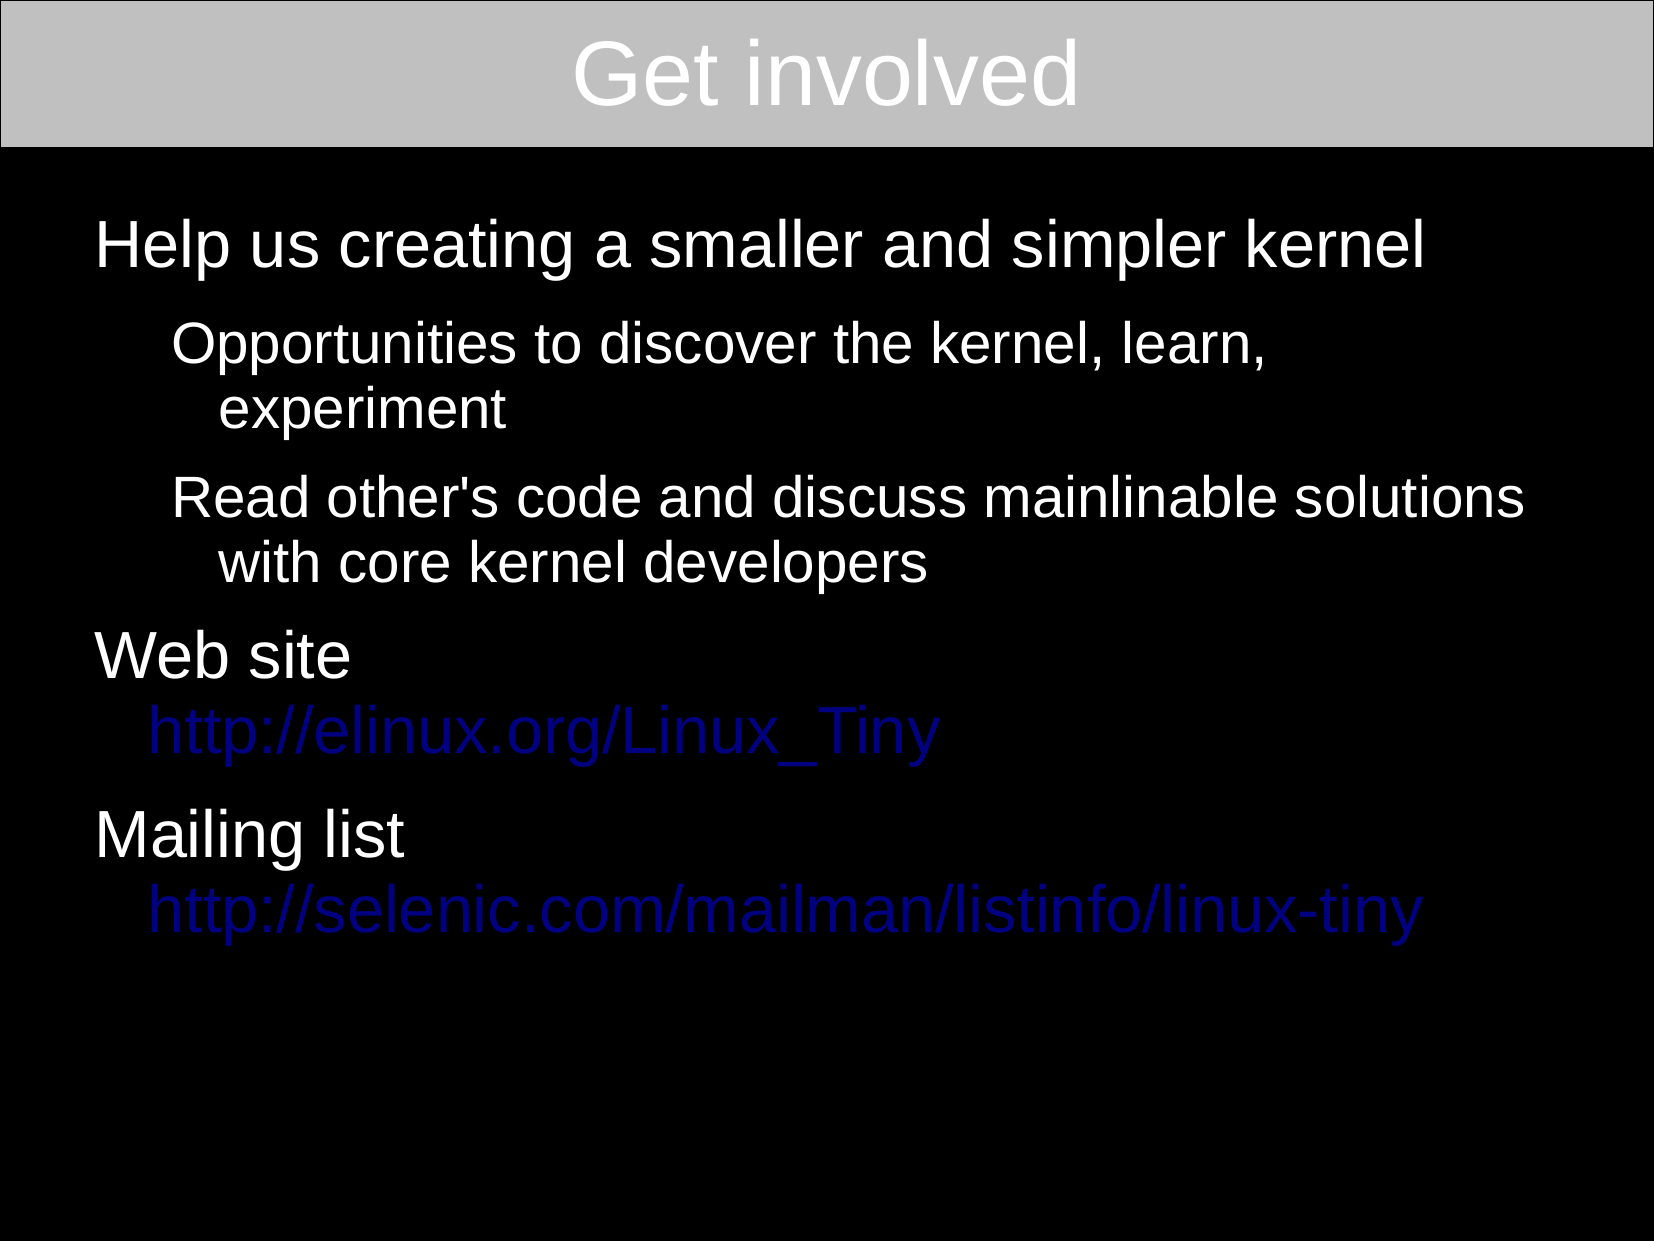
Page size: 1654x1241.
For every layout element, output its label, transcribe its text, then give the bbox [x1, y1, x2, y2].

title Get involved [0, 0, 1654, 148]
list Help us creating a smaller and simpler kernel Opportunities to discover the kernel, learn, experiment Read other's code and discuss mainlinable solutions with core kernel developers Web site http://elinux.org/Linux_Tiny Mailing list http://selenic.com/mailman/listinfo/linux-tiny [76, 206, 1565, 1019]
